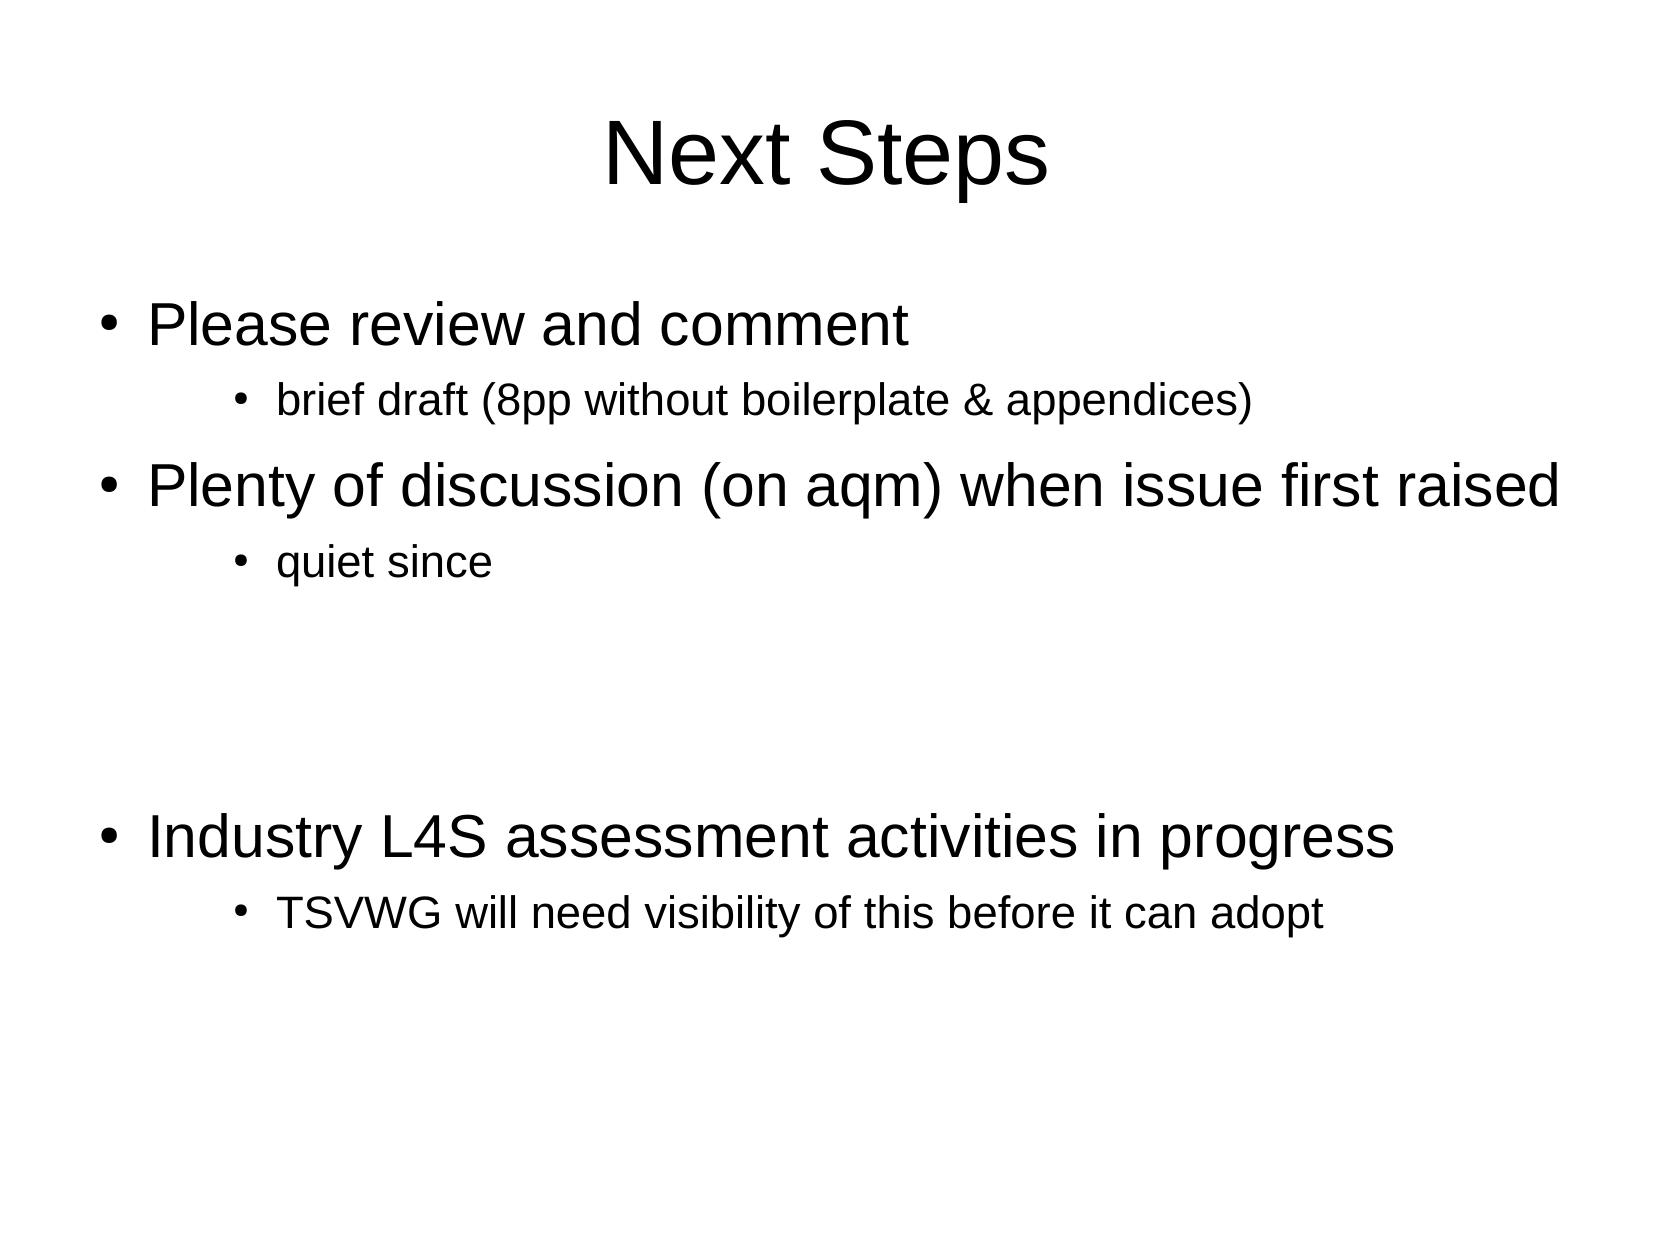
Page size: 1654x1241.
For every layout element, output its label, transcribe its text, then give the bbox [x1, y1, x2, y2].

title Next Steps [82, 49, 1571, 257]
list Please review and comment brief draft (8pp without boilerplate & appendices) Plenty of discussion (on aqm) when issue first raised quiet since Industry L4S assessment activities in progress TSVWG will need visibility of this before it can adopt [82, 290, 1571, 1010]
